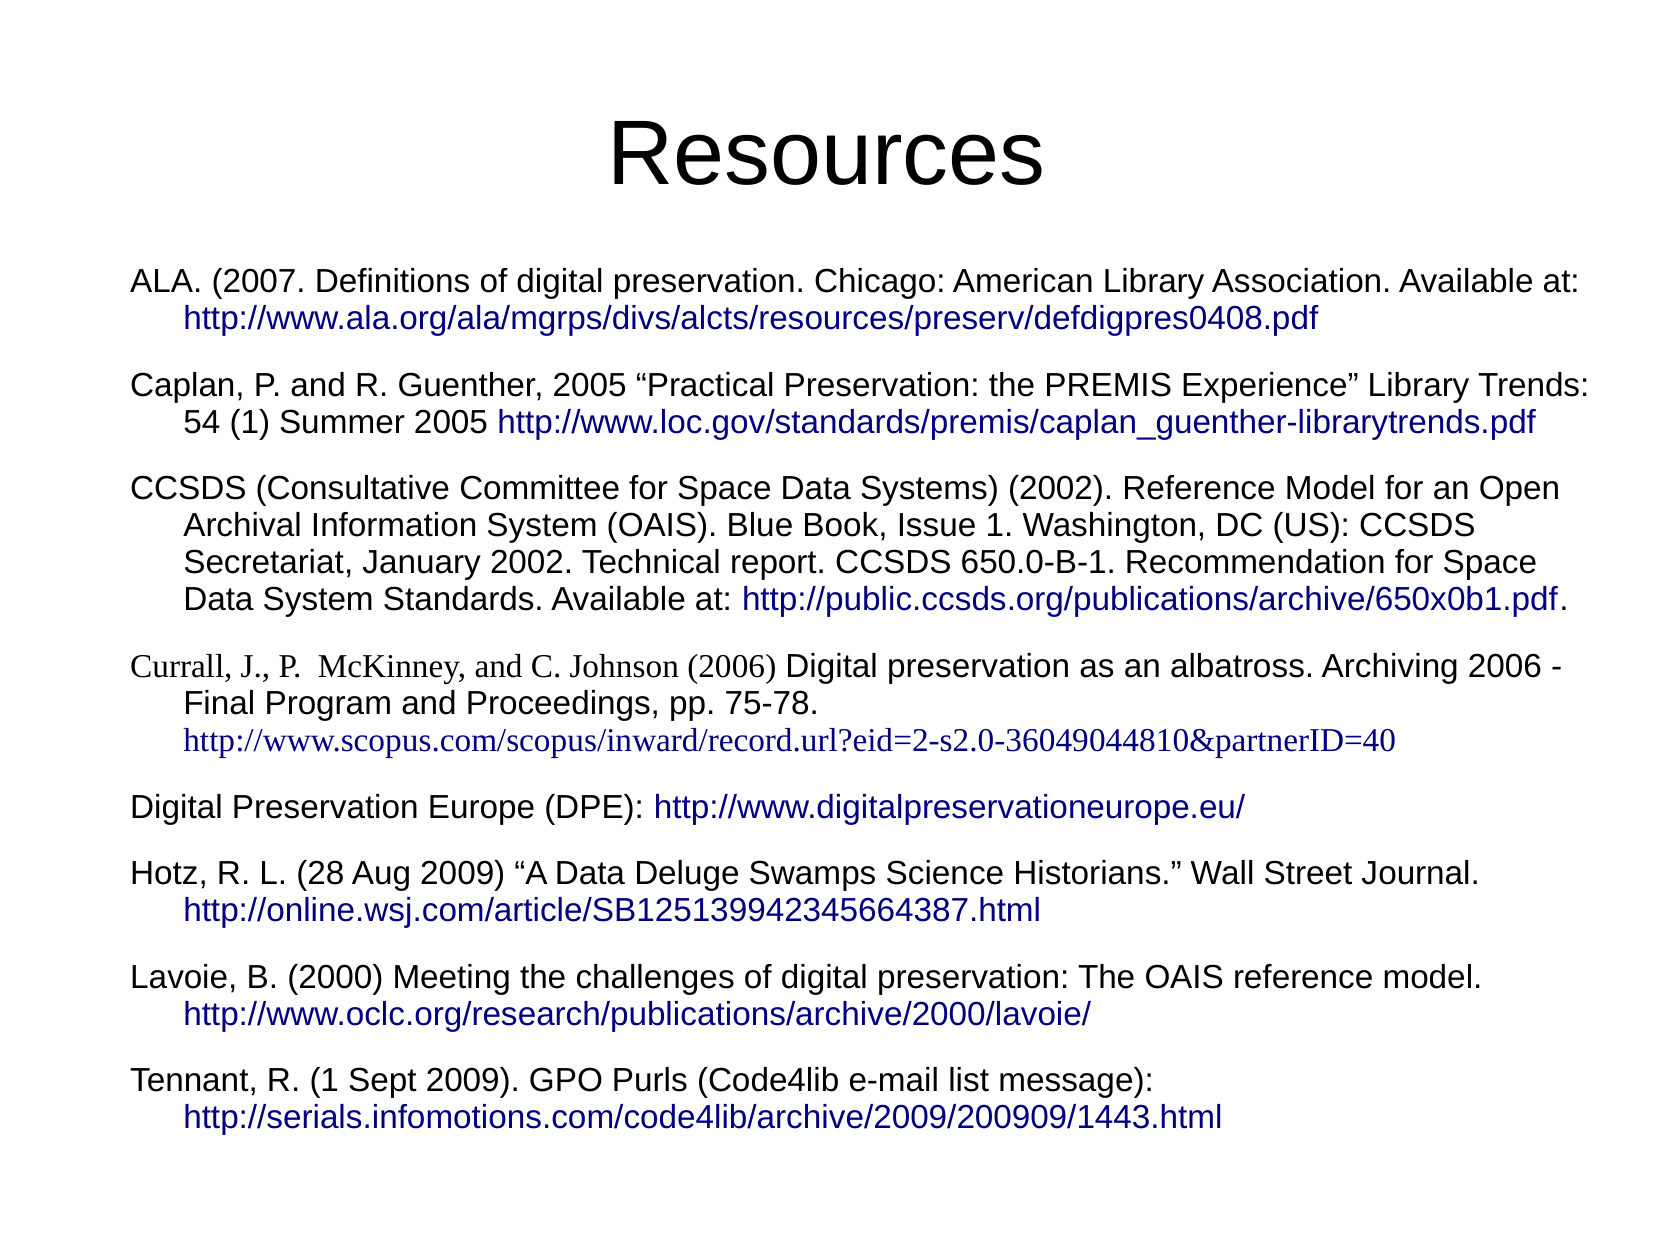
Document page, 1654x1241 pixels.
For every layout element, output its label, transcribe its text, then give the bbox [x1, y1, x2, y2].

list ALA. (2007. Definitions of digital preservation. Chicago: American Library Association. Available at: http://www.ala.org/ala/mgrps/divs/alcts/resources/preserv/defdigpres0408.pdf Caplan, P. and R. Guenther, 2005 “Practical Preservation: the PREMIS Experience” Library Trends: 54 (1) Summer 2005 http://www.loc.gov/standards/premis/caplan_guenther-librarytrends.pdf CCSDS (Consultative Committee for Space Data Systems) (2002). Reference Model for an Open Archival Information System (OAIS). Blue Book, Issue 1. Washington, DC (US): CCSDS Secretariat, January 2002. Technical report. CCSDS 650.0-B-1. Recommendation for Space Data System Standards. Available at: http://public.ccsds.org/publications/archive/650x0b1.pdf. Currall, J., P. McKinney, and C. Johnson (2006) Digital preservation as an albatross. Archiving 2006 - Final Program and Proceedings, pp. 75-78. http://www.scopus.com/scopus/inward/record.url?eid=2-s2.0-36049044810&partnerID=40 Digital Preservation Europe (DPE): http://www.digitalpreservationeurope.eu/ Hotz, R. L. (28 Aug 2009) “A Data Deluge Swamps Science Historians.” Wall Street Journal. http://online.wsj.com/article/SB125139942345664387.html Lavoie, B. (2000) Meeting the challenges of digital preservation: The OAIS reference model. http://www.oclc.org/research/publications/archive/2000/lavoie/ Tennant, R. (1 Sept 2009). GPO Purls (Code4lib e-mail list message): http://serials.infomotions.com/code4lib/archive/2009/200909/1443.html [112, 262, 1613, 1201]
title Resources [82, 56, 1571, 250]
